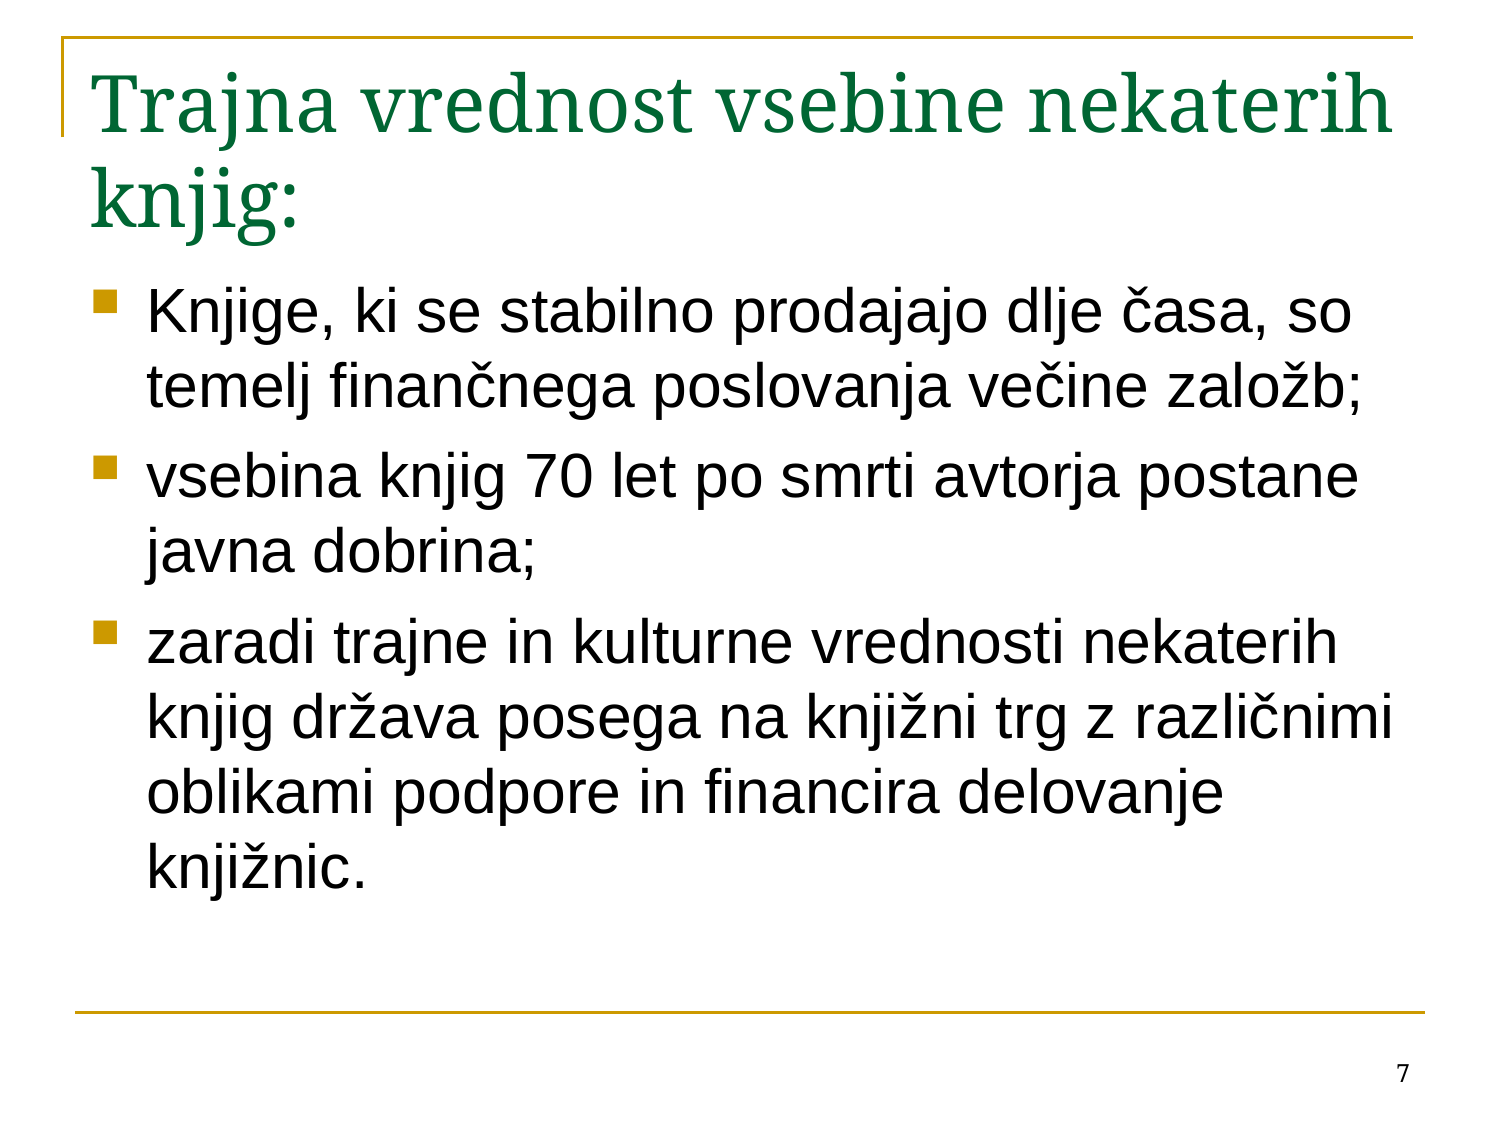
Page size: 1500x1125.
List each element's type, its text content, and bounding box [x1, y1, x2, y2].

text_box <number> [1074, 1024, 1426, 1100]
list Knjige, ki se stabilno prodajajo dlje časa, so temelj finančnega poslovanja večine založb; vsebina knjig 70 let po smrti avtorja postane javna dobrina; zaradi trajne in kulturne vrednosti nekaterih knjig država posega na knjižni trg z različnimi oblikami podpore in financira delovanje knjižnic. [75, 262, 1426, 1006]
title Trajna vrednost vsebine nekaterih knjig: [75, 45, 1426, 233]
